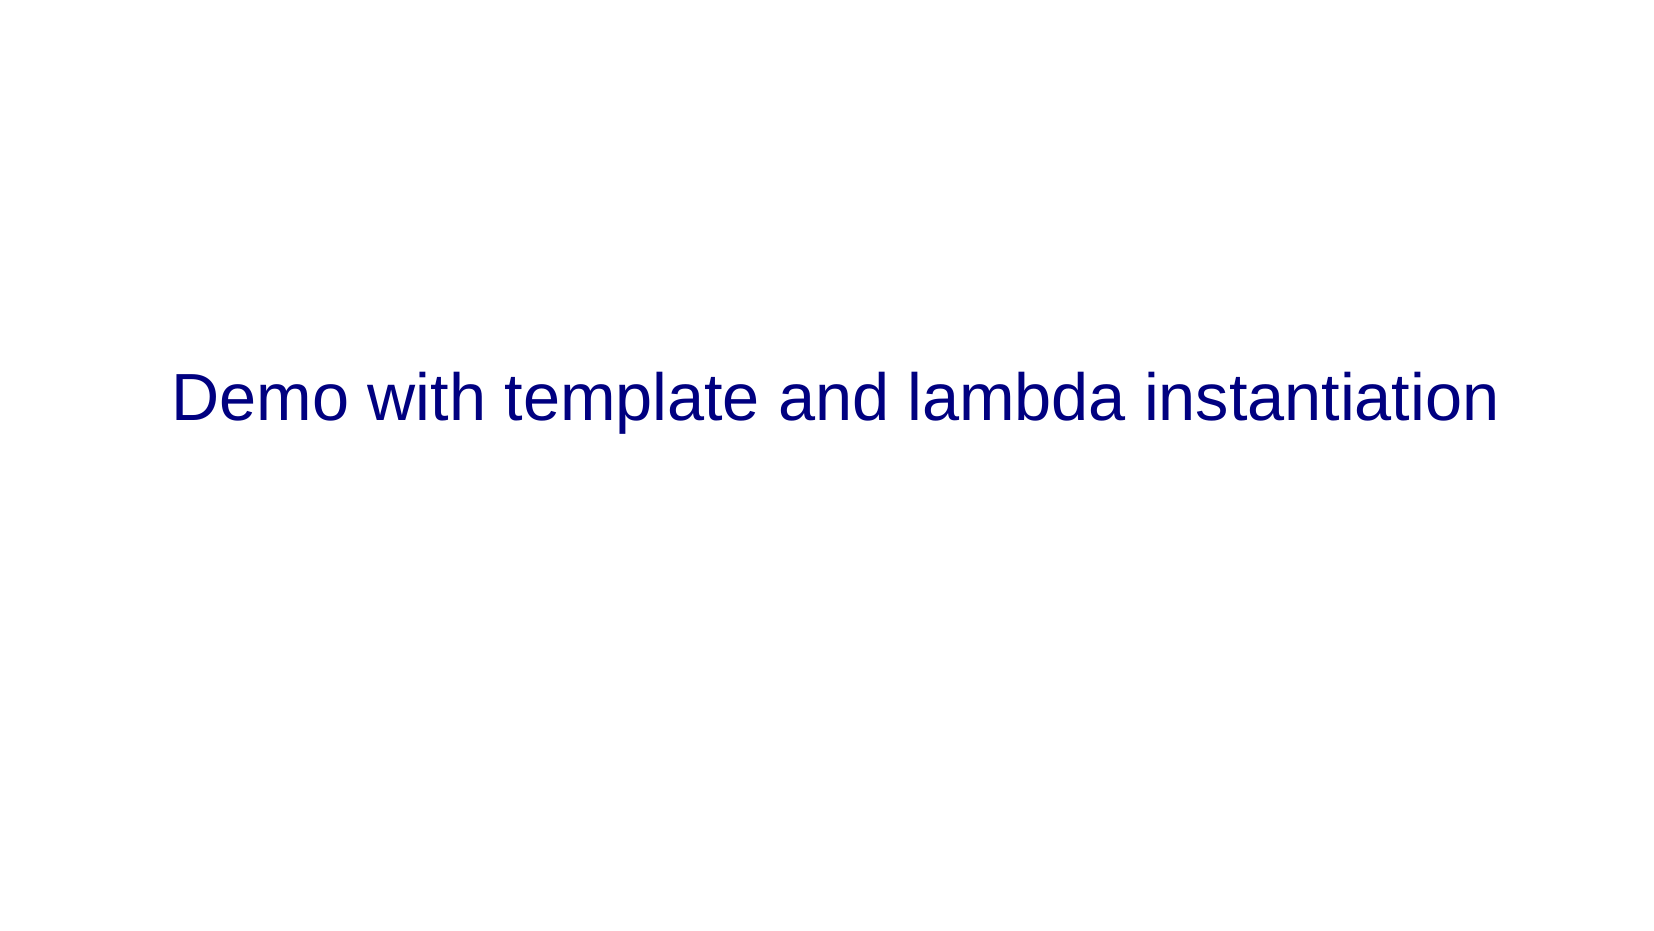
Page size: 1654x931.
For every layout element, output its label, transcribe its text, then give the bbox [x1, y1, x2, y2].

subtitle Demo with template and lambda instantiation [82, 37, 1571, 757]
